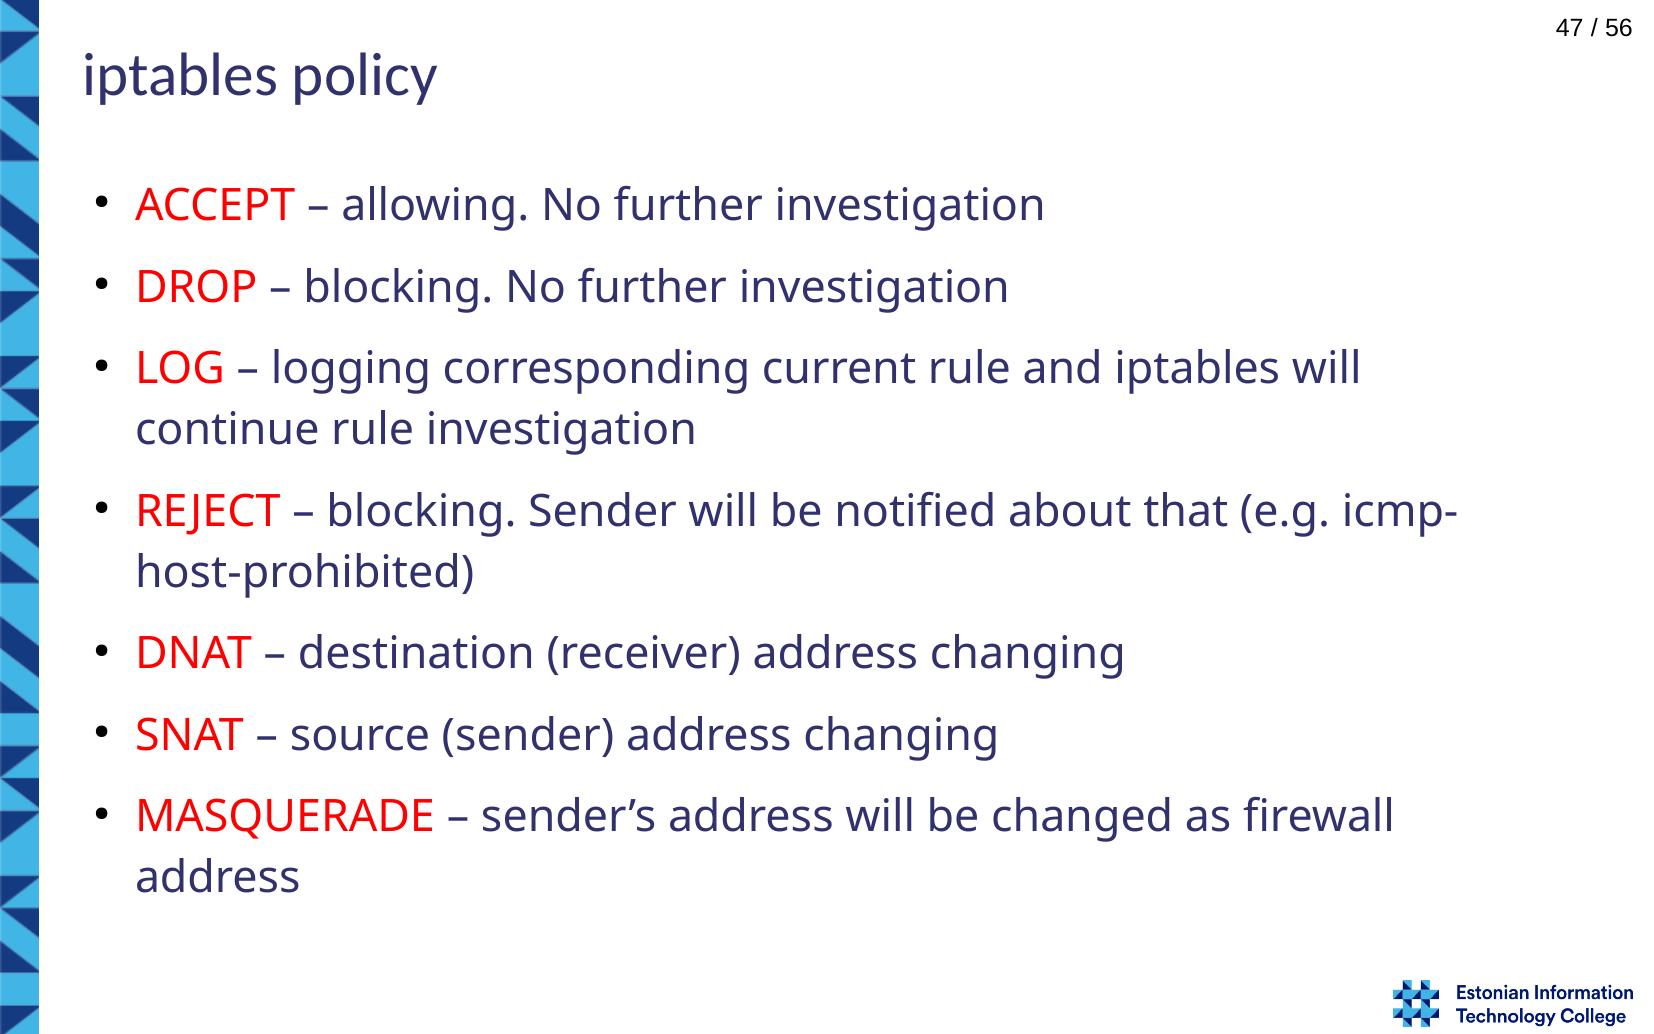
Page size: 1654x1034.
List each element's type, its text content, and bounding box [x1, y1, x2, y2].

title iptables policy [82, 41, 1571, 119]
list ACCEPT – allowing. No further investigation DROP – blocking. No further investigation LOG – logging corresponding current rule and iptables will continue rule investigation REJECT – blocking. Sender will be notified about that (e.g. icmp-host-prohibited) DNAT – destination (receiver) address changing SNAT – source (sender) address changing MASQUERADE – sender’s address will be changed as firewall address [80, 172, 1536, 916]
picture [1393, 980, 1633, 1027]
